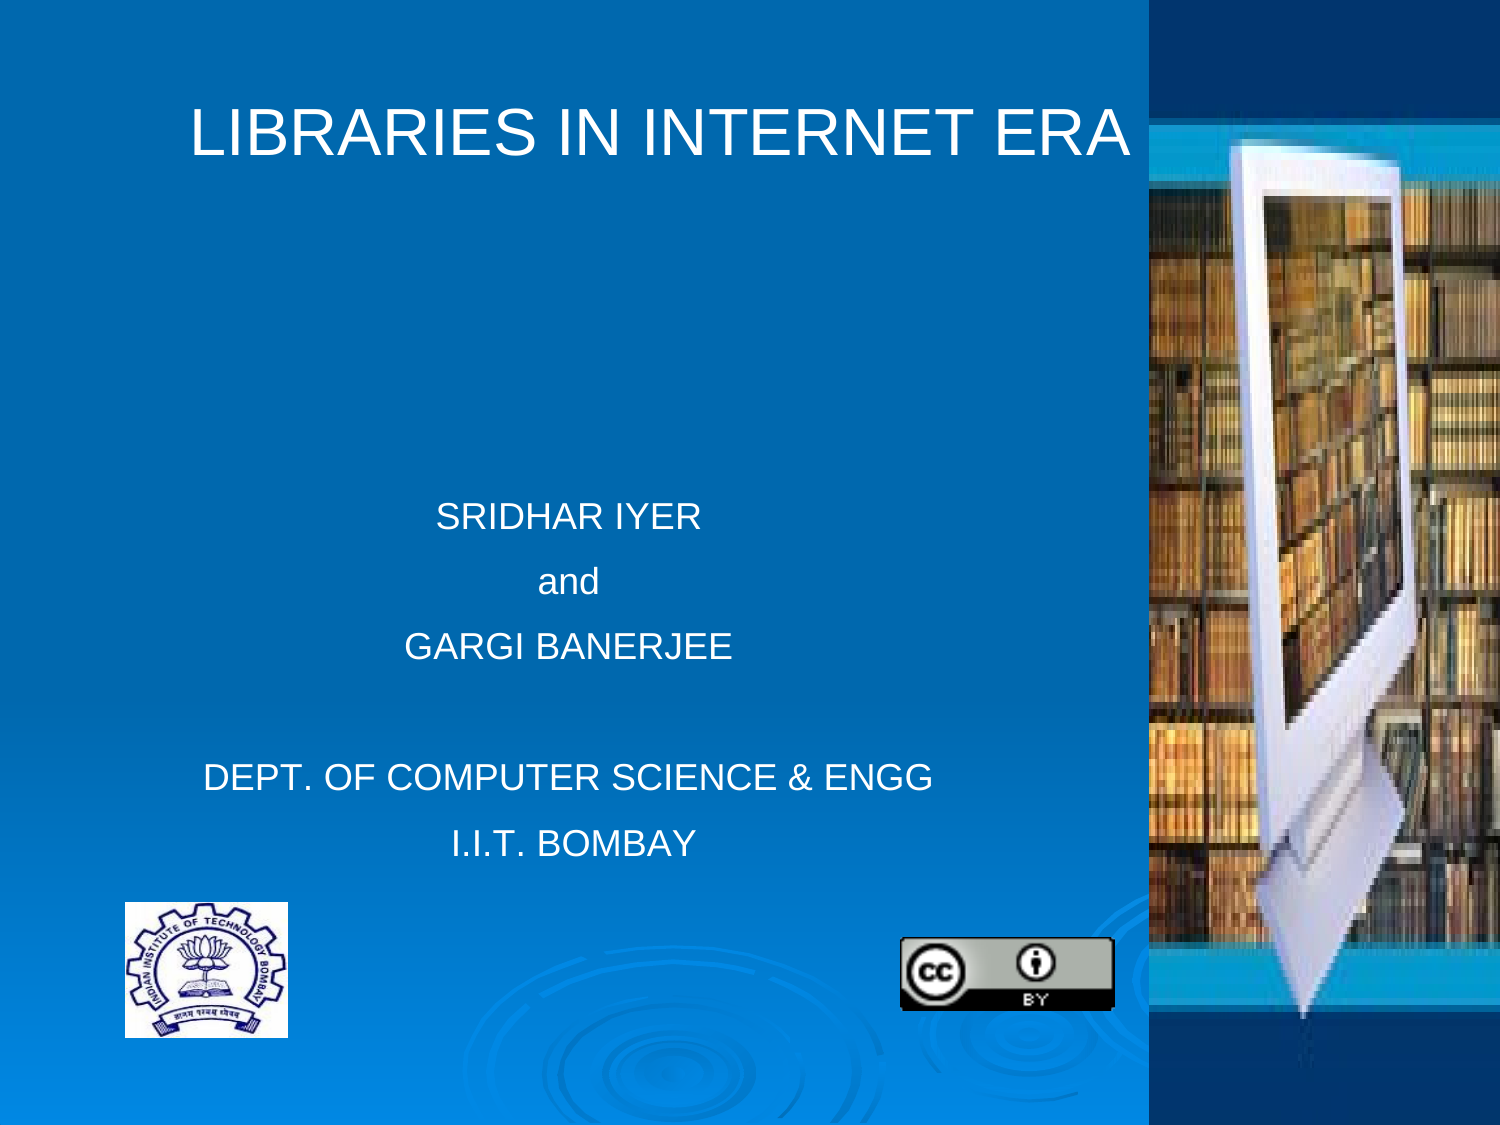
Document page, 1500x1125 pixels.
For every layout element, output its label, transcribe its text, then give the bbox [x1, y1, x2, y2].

picture [1149, 0, 1500, 1125]
picture [125, 902, 288, 1038]
text_box SRIDHAR IYER and GARGI BANERJEE DEPT. OF COMPUTER SCIENCE & ENGG I.I.T. BOMBAY [87, 487, 1051, 872]
text_box LIBRARIES IN INTERNET ERA [174, 87, 1149, 178]
picture [900, 937, 1115, 1011]
